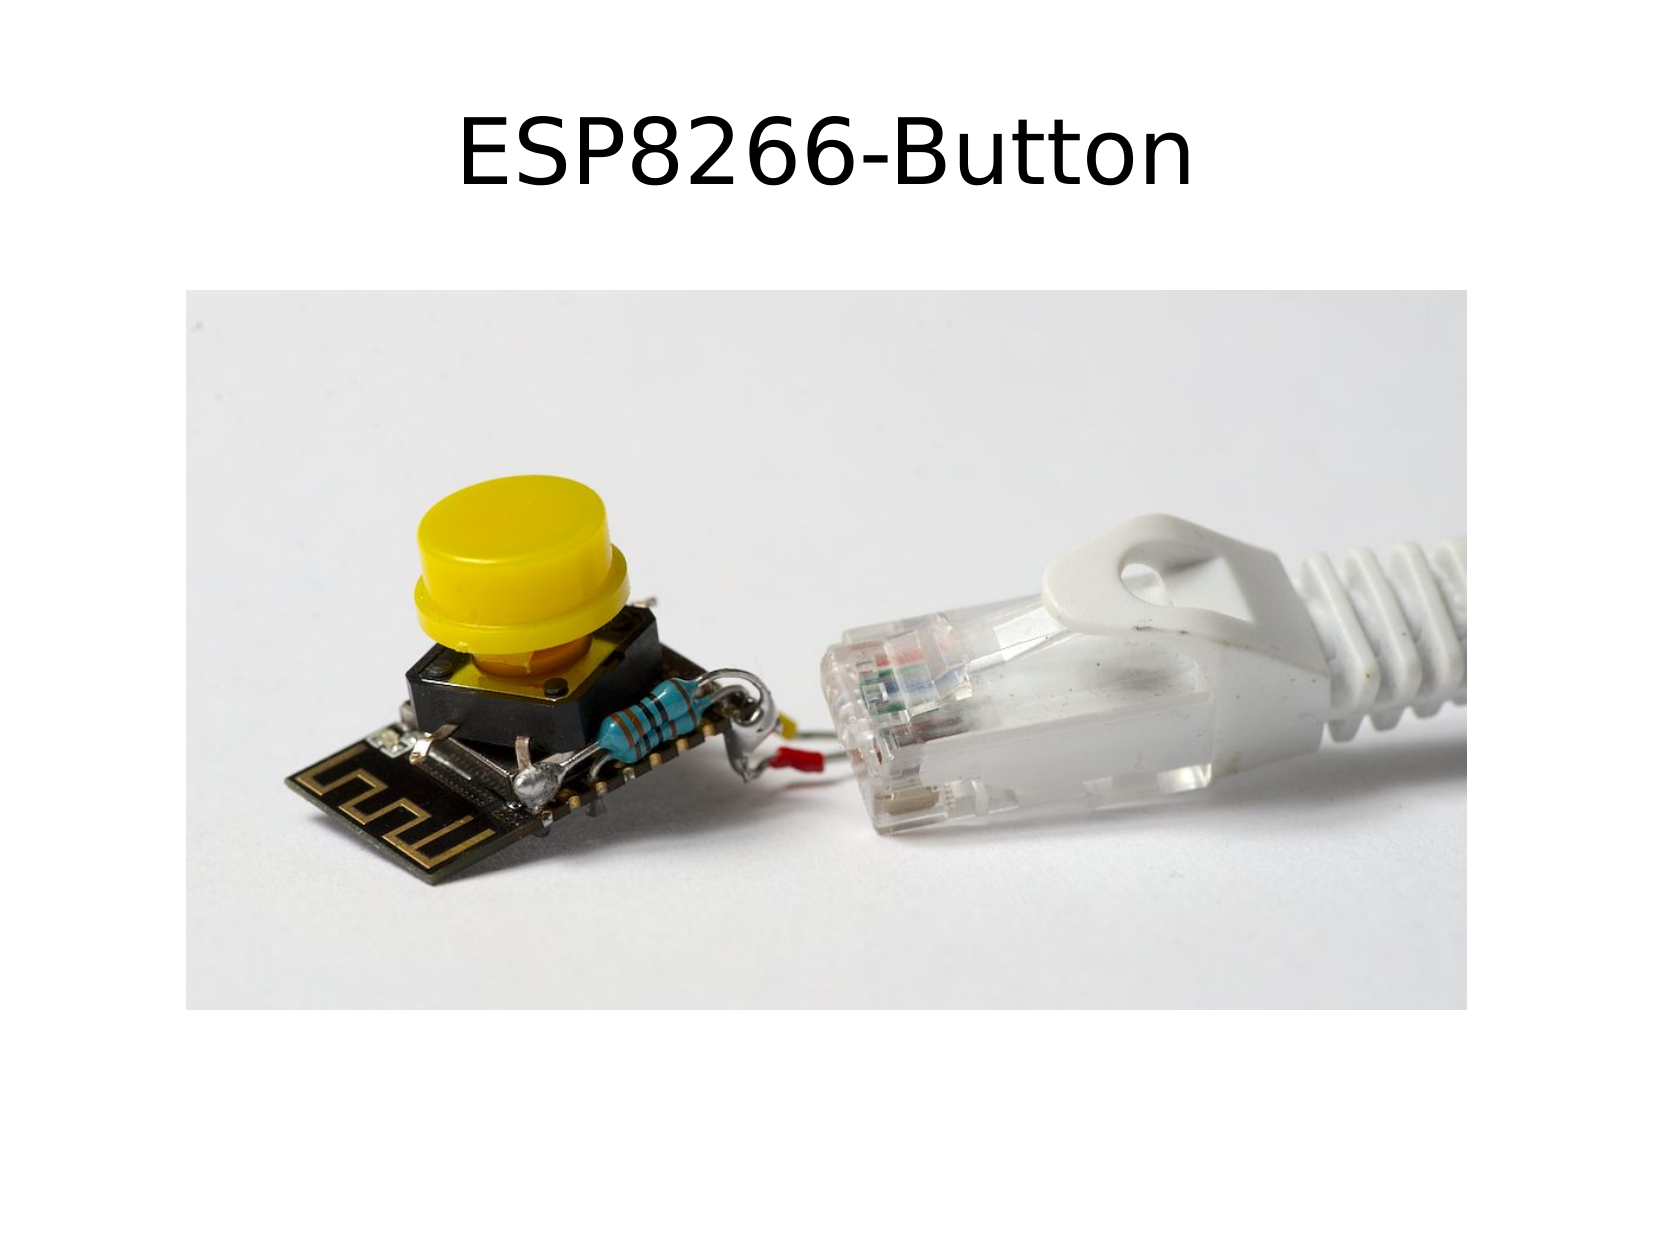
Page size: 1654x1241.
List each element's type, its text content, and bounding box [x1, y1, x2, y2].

title ESP8266-Button [82, 49, 1571, 257]
picture [186, 290, 1467, 1010]
